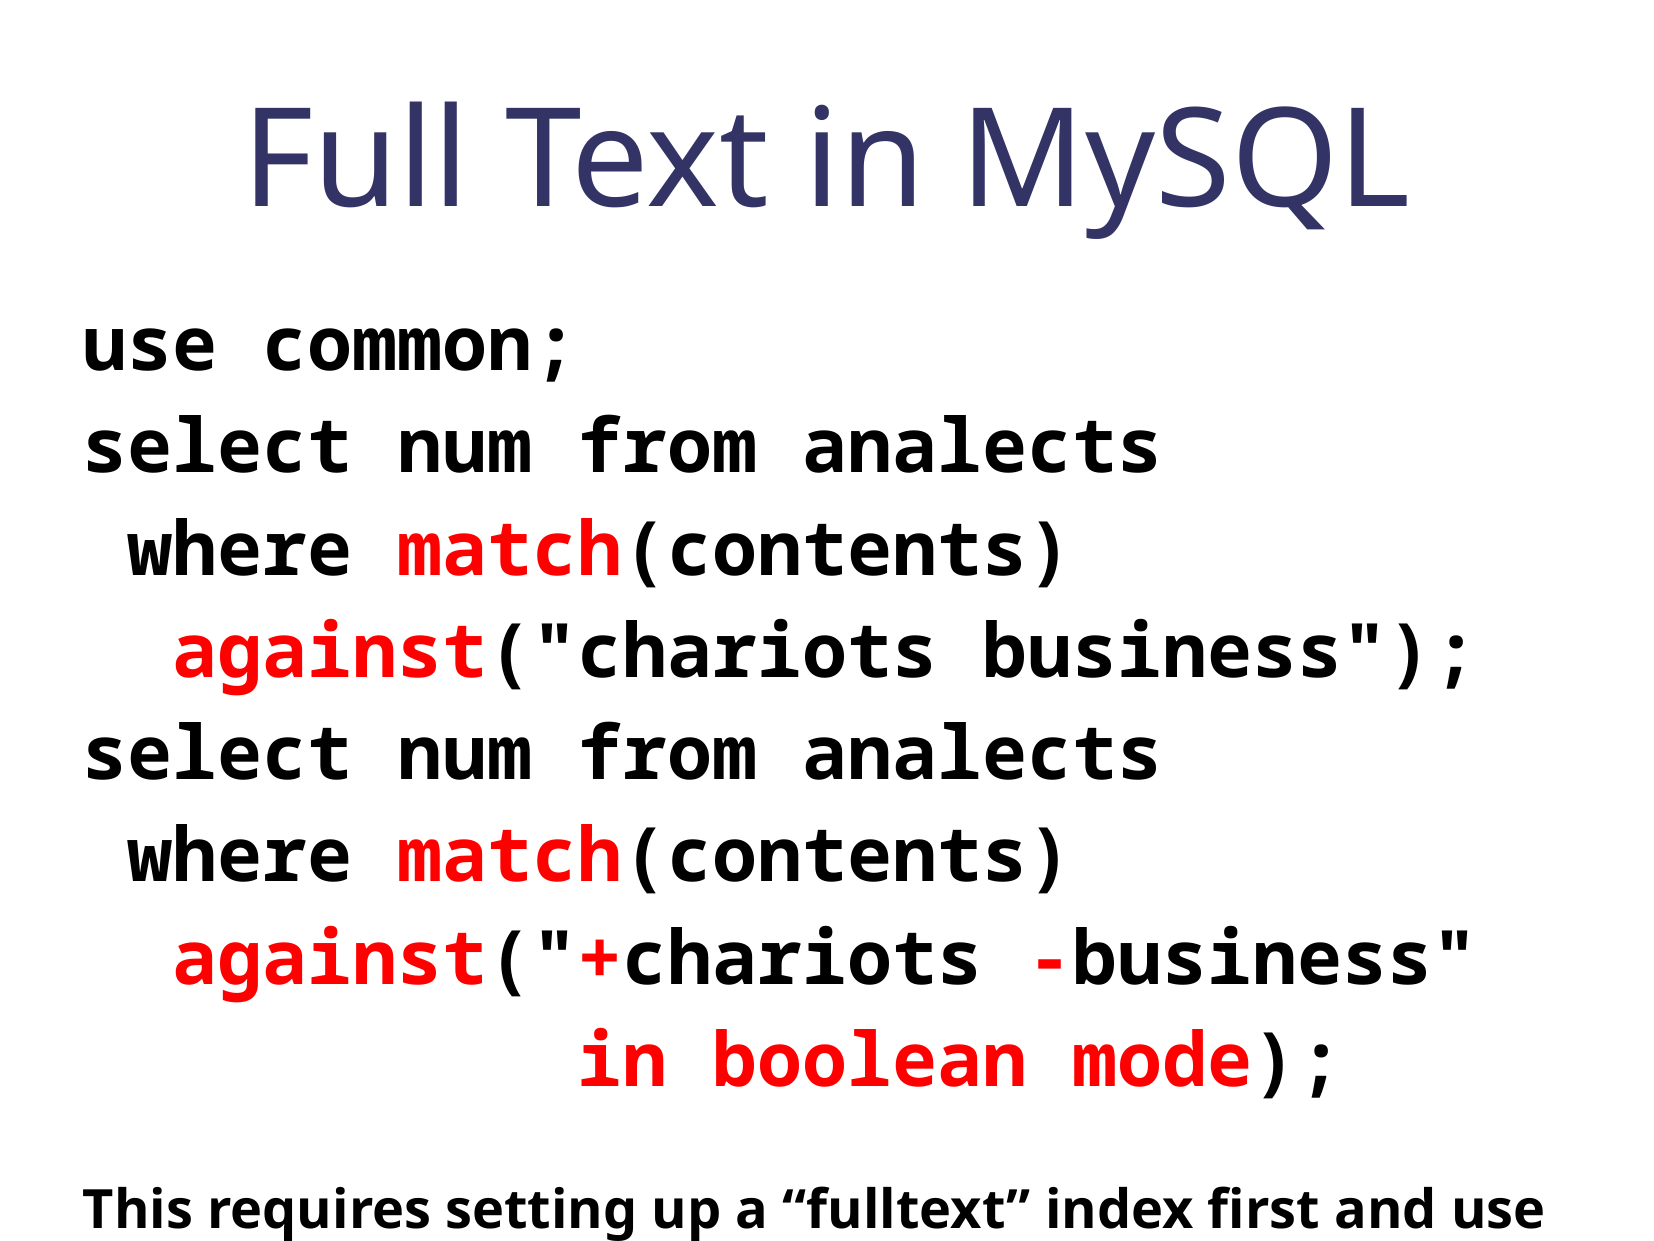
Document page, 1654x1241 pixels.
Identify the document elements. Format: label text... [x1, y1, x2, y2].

subtitle use common; select num from analects where match(contents) against("chariots business"); select num from analects where match(contents) against("+chariots -business" in boolean mode); This requires setting up a “fulltext” index first and use “MyISAM” engine – more on those in two weeks. [82, 290, 1654, 1236]
title Full Text in MySQL [82, 56, 1571, 250]
